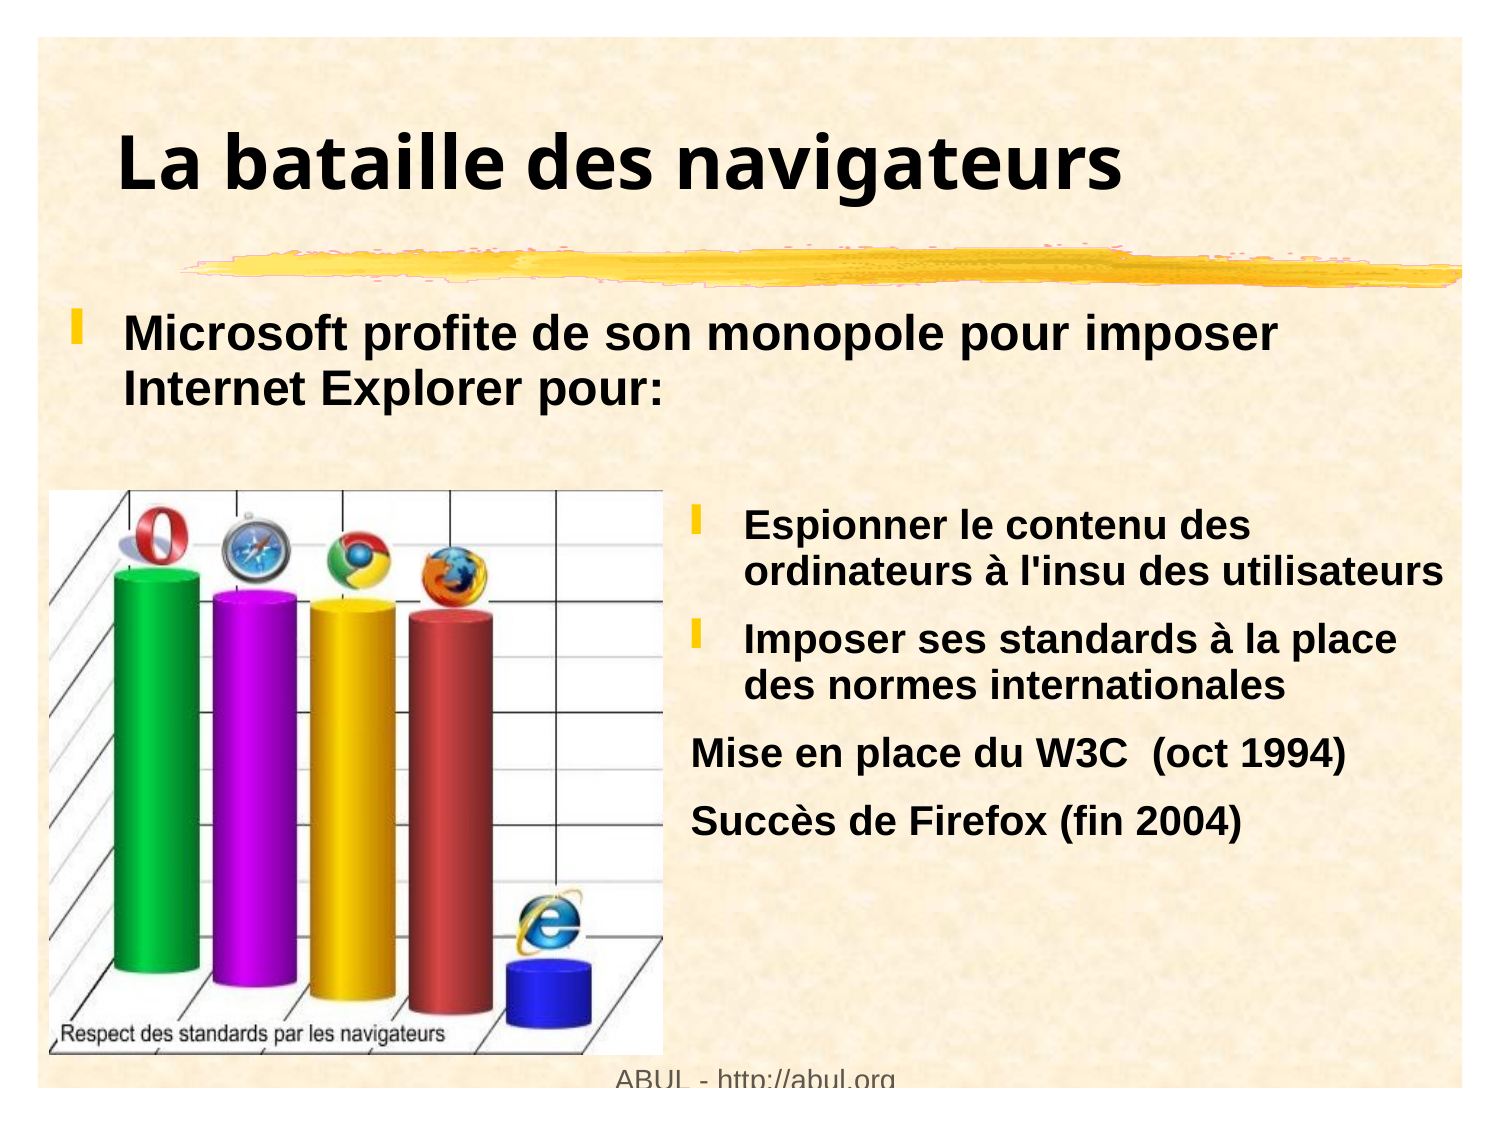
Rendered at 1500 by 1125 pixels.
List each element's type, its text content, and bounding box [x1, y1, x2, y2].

picture [618, 1084, 630, 1088]
picture [639, 1072, 648, 1078]
picture [883, 1076, 891, 1088]
title La bataille des navigateurs [101, 72, 1312, 248]
picture [794, 1082, 801, 1088]
picture [639, 1081, 649, 1088]
picture [620, 1073, 627, 1082]
picture [811, 1076, 818, 1088]
picture [37, 37, 1463, 1088]
list Microsoft profite de son monopole pour imposer Internet Explorer pour: [37, 297, 1451, 459]
list Espionner le contenu des ordinateurs à l'insu des utilisateurs Imposer ses standards à la place des normes internationales Mise en place du W3C (oct 1994) Succès de Firefox (fin 2004) [658, 493, 1463, 1023]
picture [722, 1076, 729, 1088]
picture [858, 1076, 866, 1088]
picture [738, 1076, 743, 1088]
picture [754, 1076, 761, 1088]
